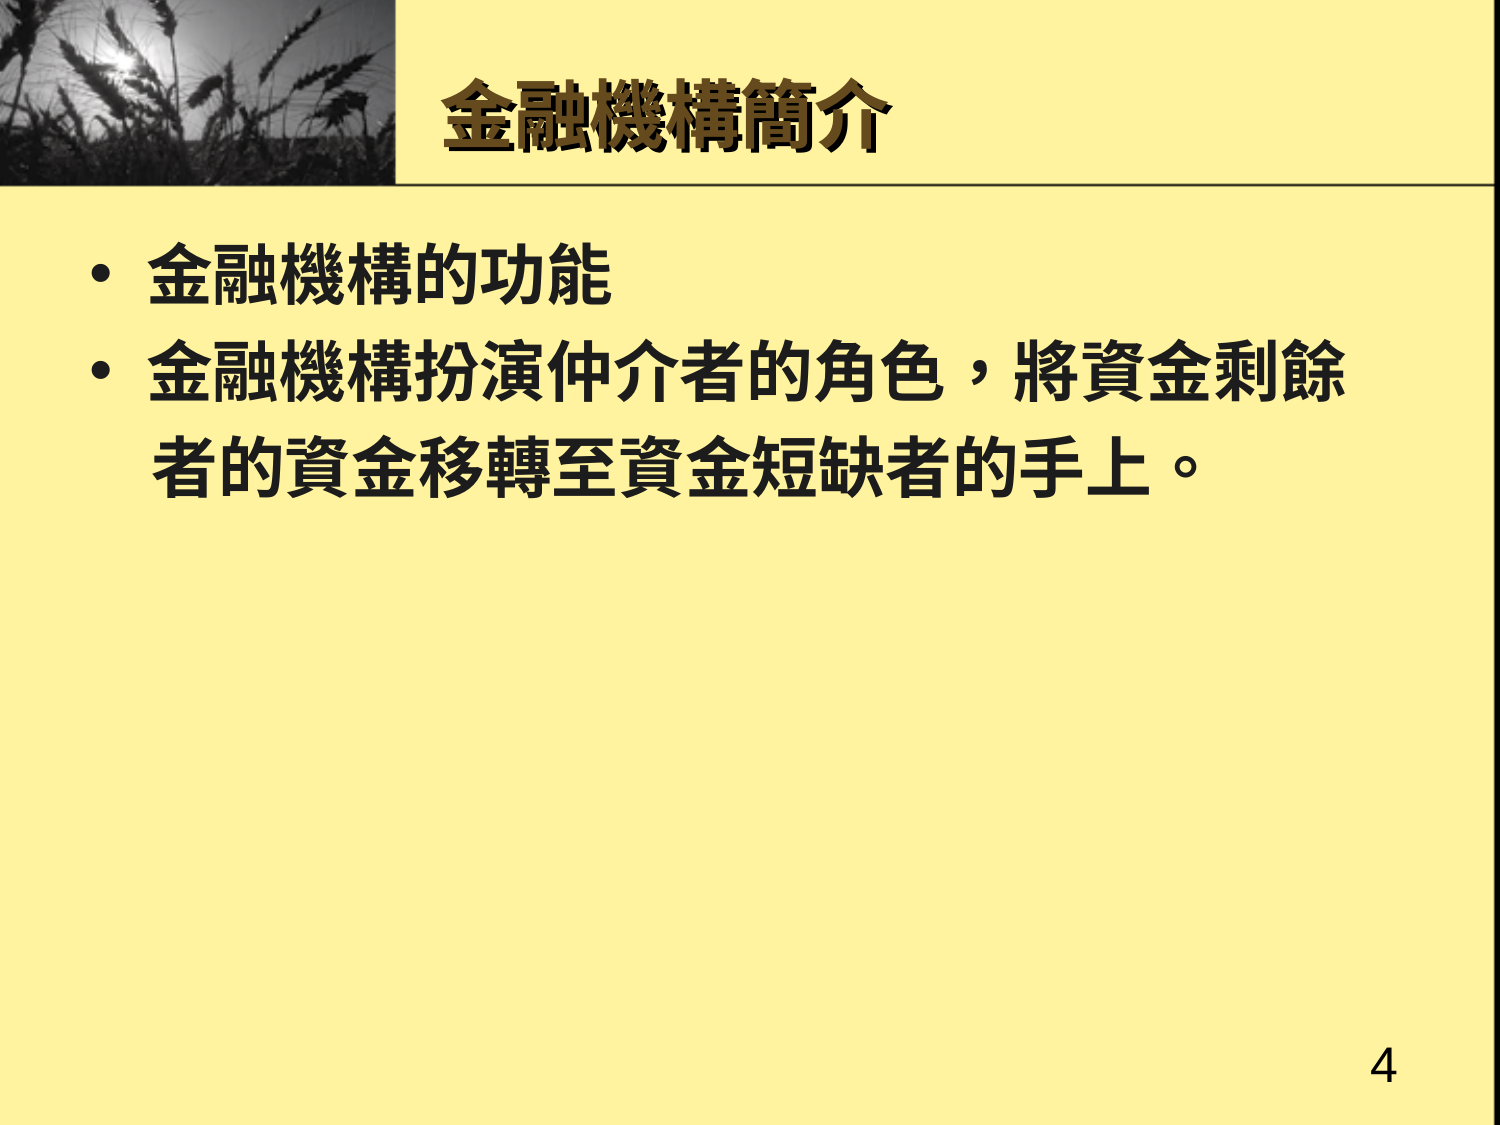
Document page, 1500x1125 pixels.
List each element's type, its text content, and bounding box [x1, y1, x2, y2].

picture [0, 0, 1500, 1125]
title 金融機構簡介 [424, 14, 1413, 211]
list 金融機構的功能 金融機構扮演仲介者的角色，將資金剩餘 者的資金移轉至資金短缺者的手上。 [75, 224, 1413, 976]
